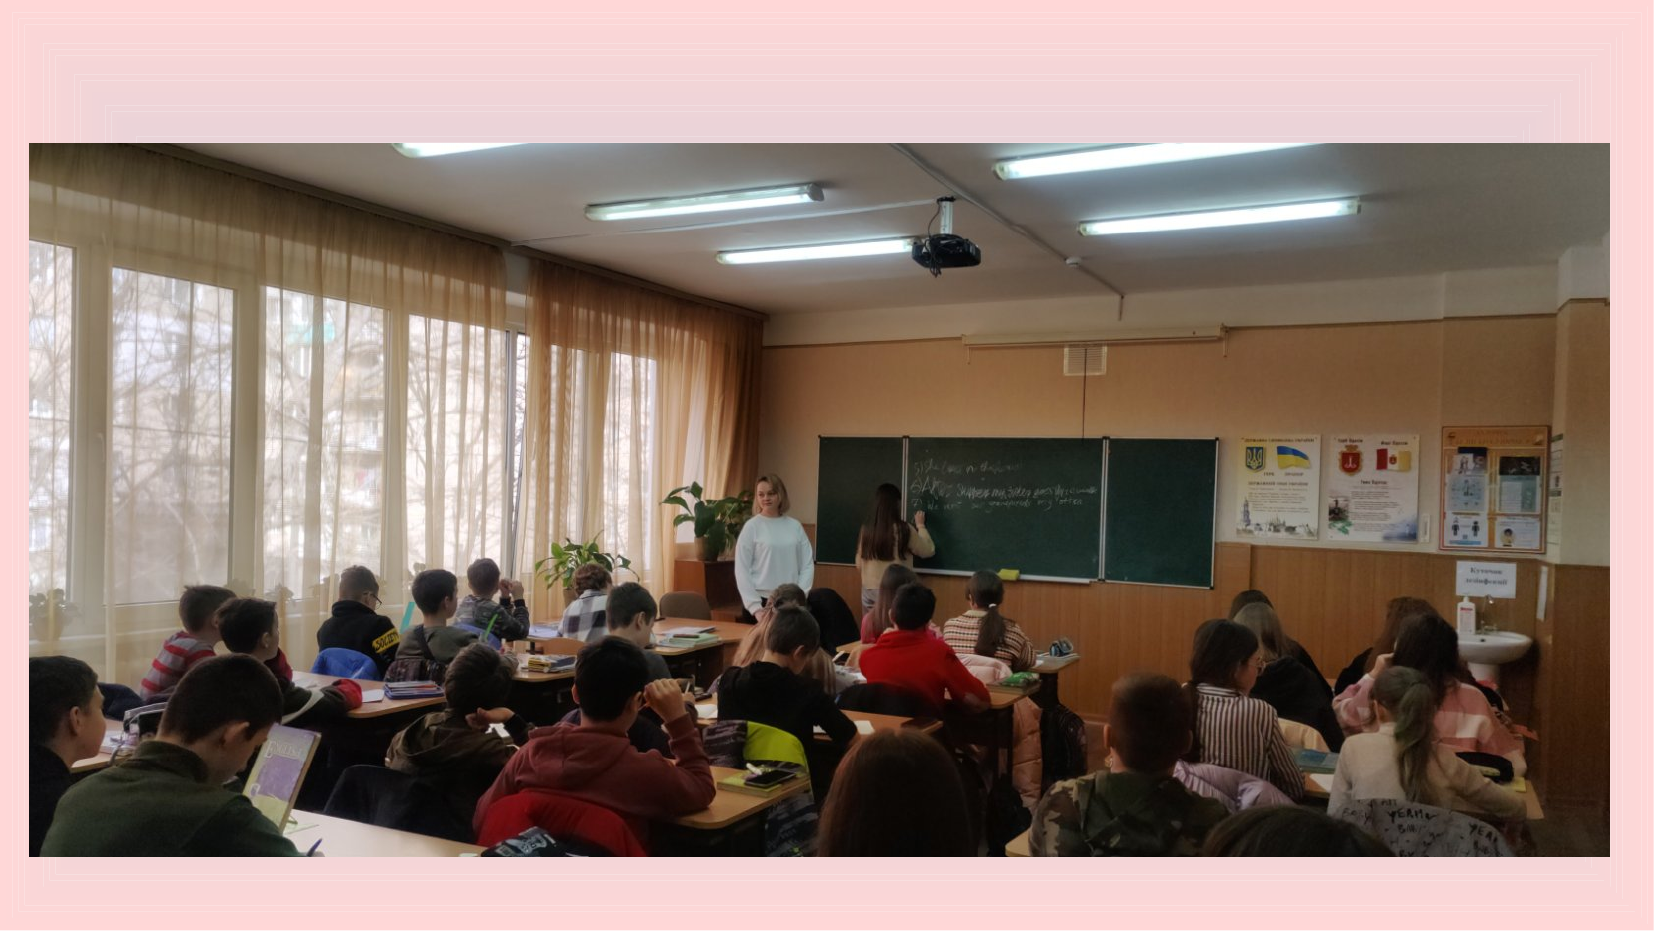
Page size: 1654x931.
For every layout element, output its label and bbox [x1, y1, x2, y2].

picture [29, 143, 1610, 857]
